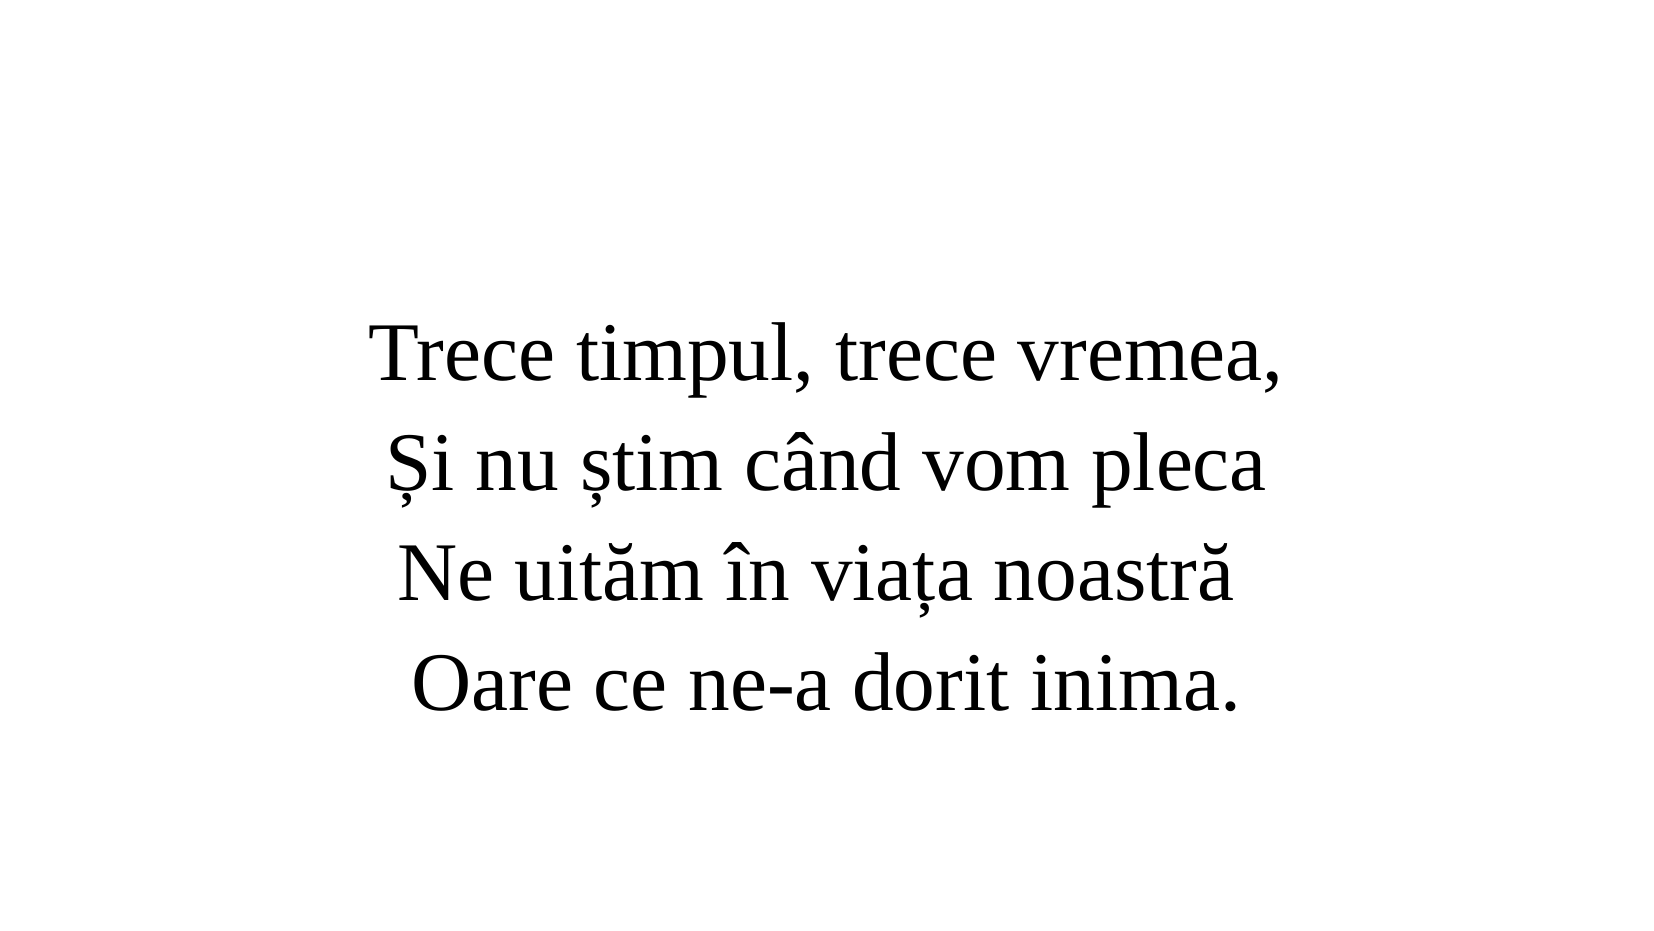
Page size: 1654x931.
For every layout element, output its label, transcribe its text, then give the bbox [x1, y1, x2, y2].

subtitle Trece timpul, trece vremea, Și nu știm când vom pleca Ne uităm în viața noastră Oare ce ne-a dorit inima. [0, 279, 1654, 641]
